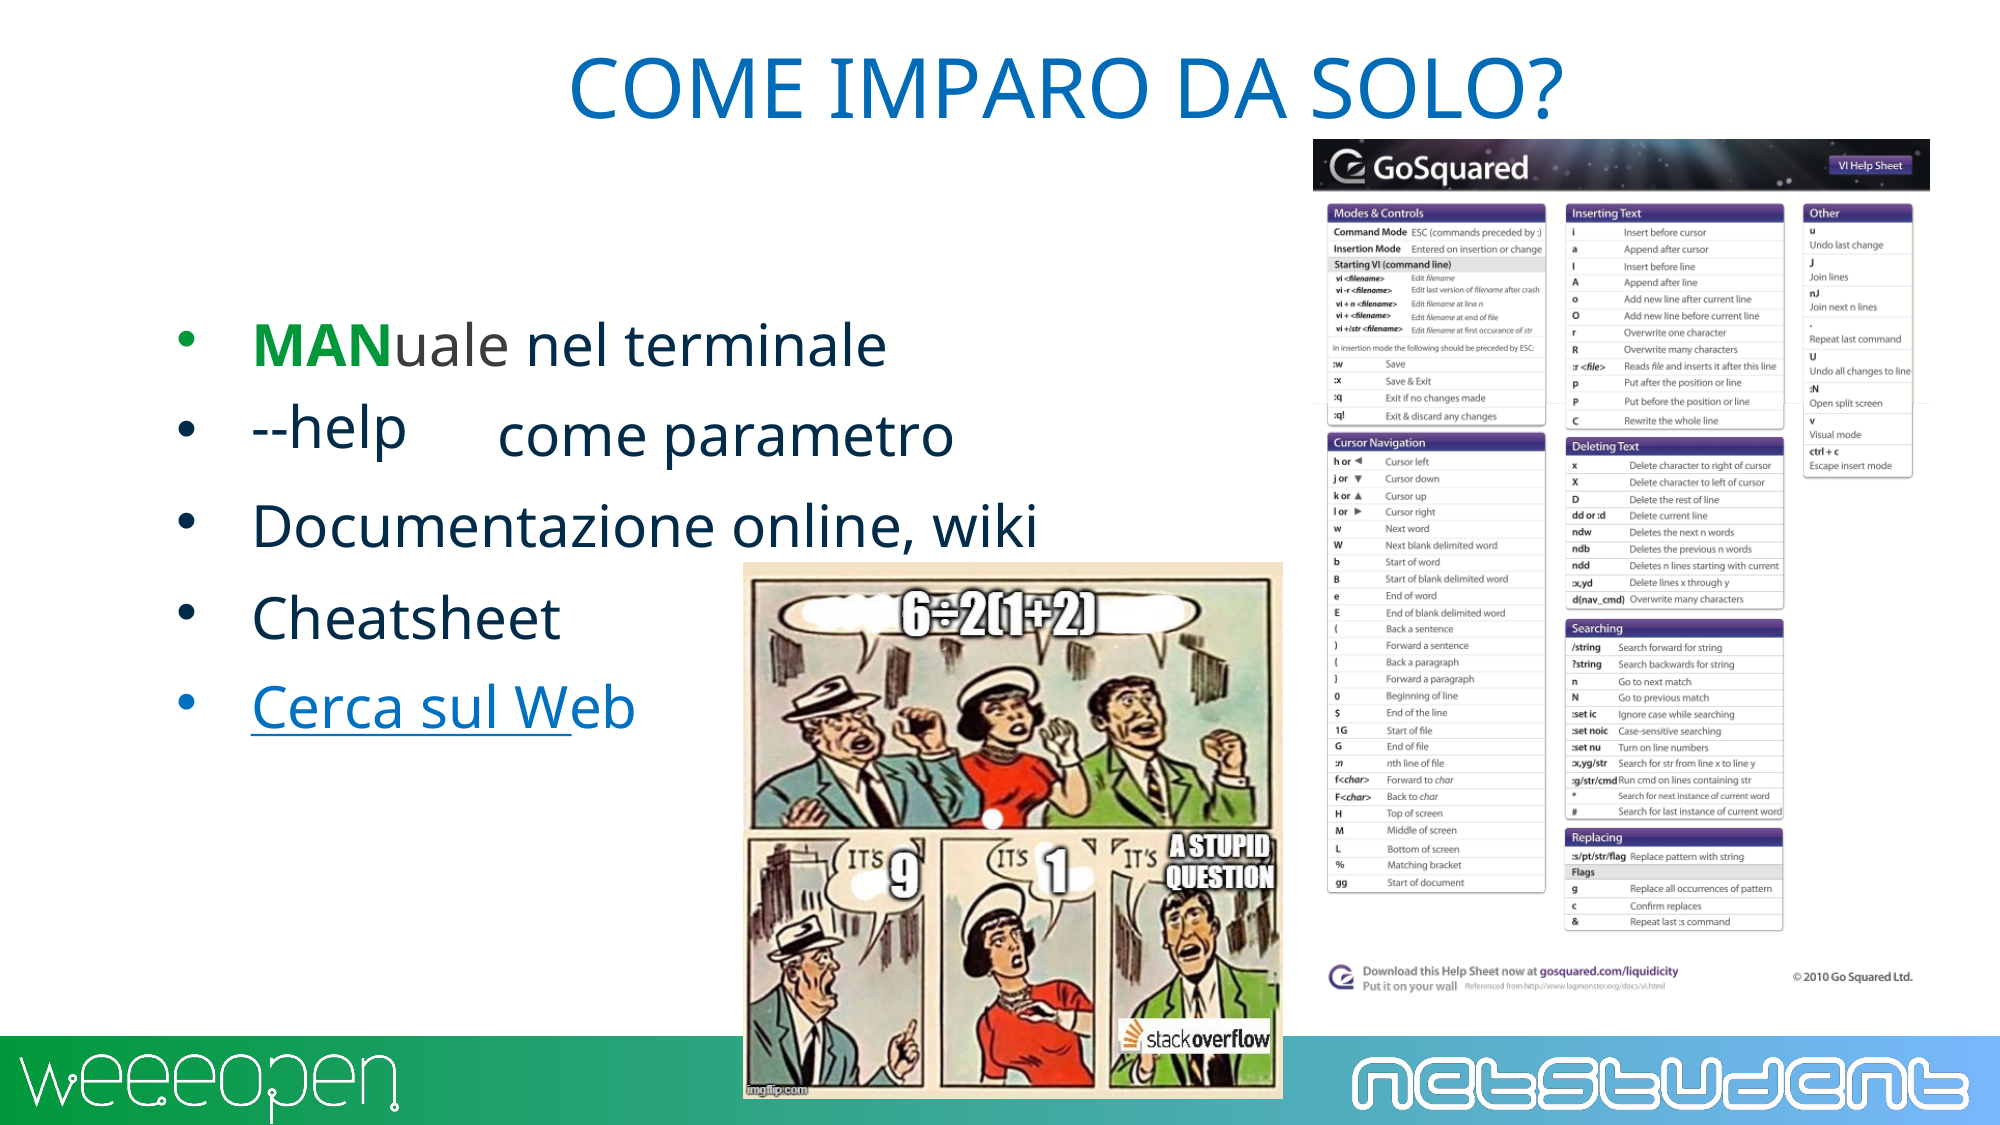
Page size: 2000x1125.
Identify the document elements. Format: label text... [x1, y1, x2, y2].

text_box come parametro [497, 393, 875, 462]
picture [743, 562, 1283, 1100]
text_box --help [251, 386, 424, 466]
text_box [0, 0, 2000, 1125]
picture [1313, 139, 1930, 1010]
picture [19, 1054, 399, 1124]
text_box • [176, 306, 235, 372]
text_box • [176, 487, 235, 553]
text_box Cheatsheet [251, 577, 507, 646]
text_box MANuale nel terminale [251, 304, 776, 373]
text_box • [176, 579, 235, 645]
text_box • [176, 395, 235, 461]
text_box Documentazione online, wiki [251, 485, 890, 554]
picture [1352, 1057, 1969, 1110]
text_box COME IMPARO DA SOLO? [567, 29, 1406, 128]
text_box • [176, 668, 235, 734]
text_box Cerca sul Web [251, 666, 573, 735]
